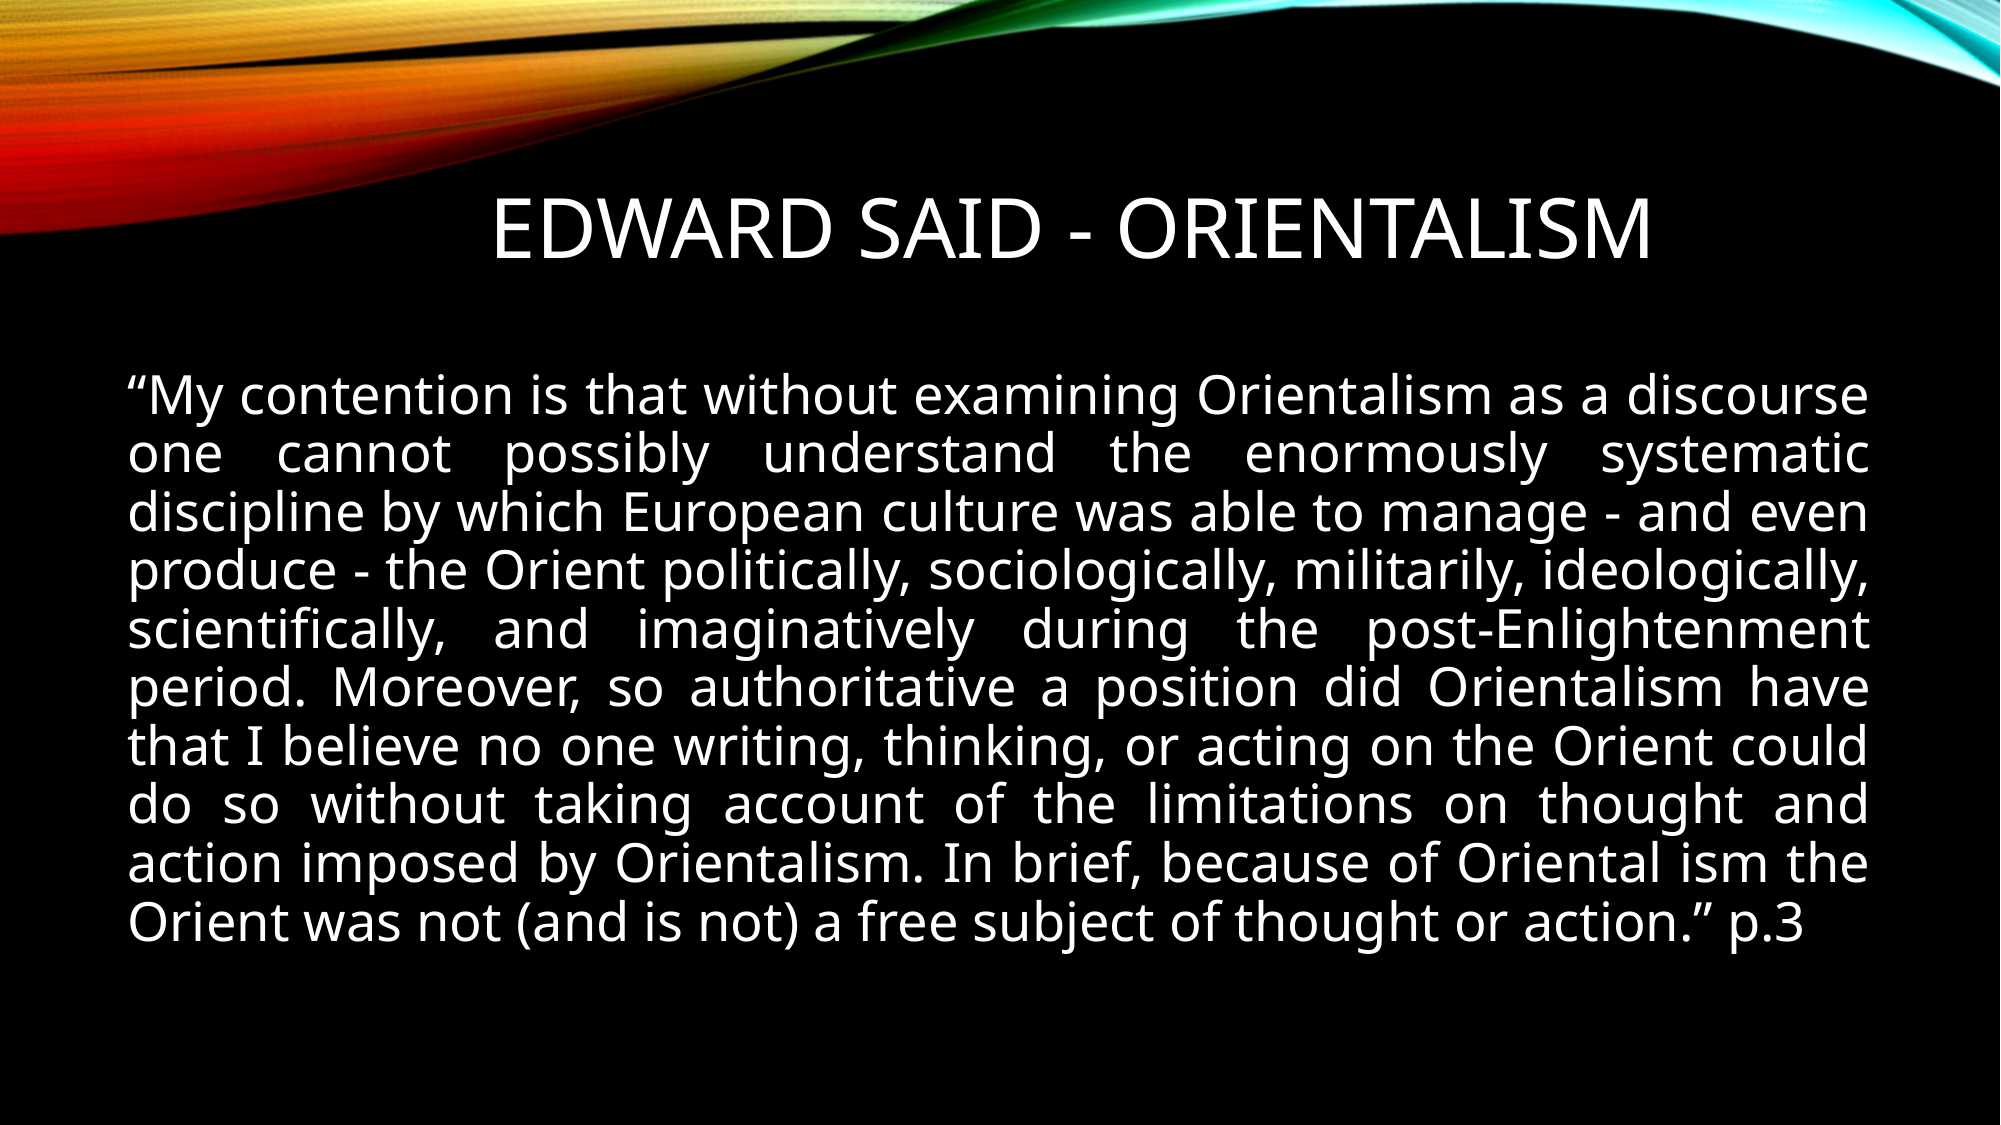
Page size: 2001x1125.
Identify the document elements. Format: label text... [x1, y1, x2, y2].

list “My contention is that without examining Orientalism as a discourse one cannot possibly understand the enormously systematic discipline by which European culture was able to manage - and even produce - the Orient politically, sociologically, militarily, ideologically, scientifically, and imaginatively during the post-Enlightenment period. Moreover, so authoritative a position did Orientalism have that I believe no one writing, thinking, or acting on the Orient could do so without taking account of the limitations on thought and action imposed by Orientalism. In brief, because of Oriental ism the Orient was not (and is not) a free subject of thought or action.” p.3 [112, 360, 1888, 1021]
title Edward Said - Orientalism [474, 125, 1888, 338]
